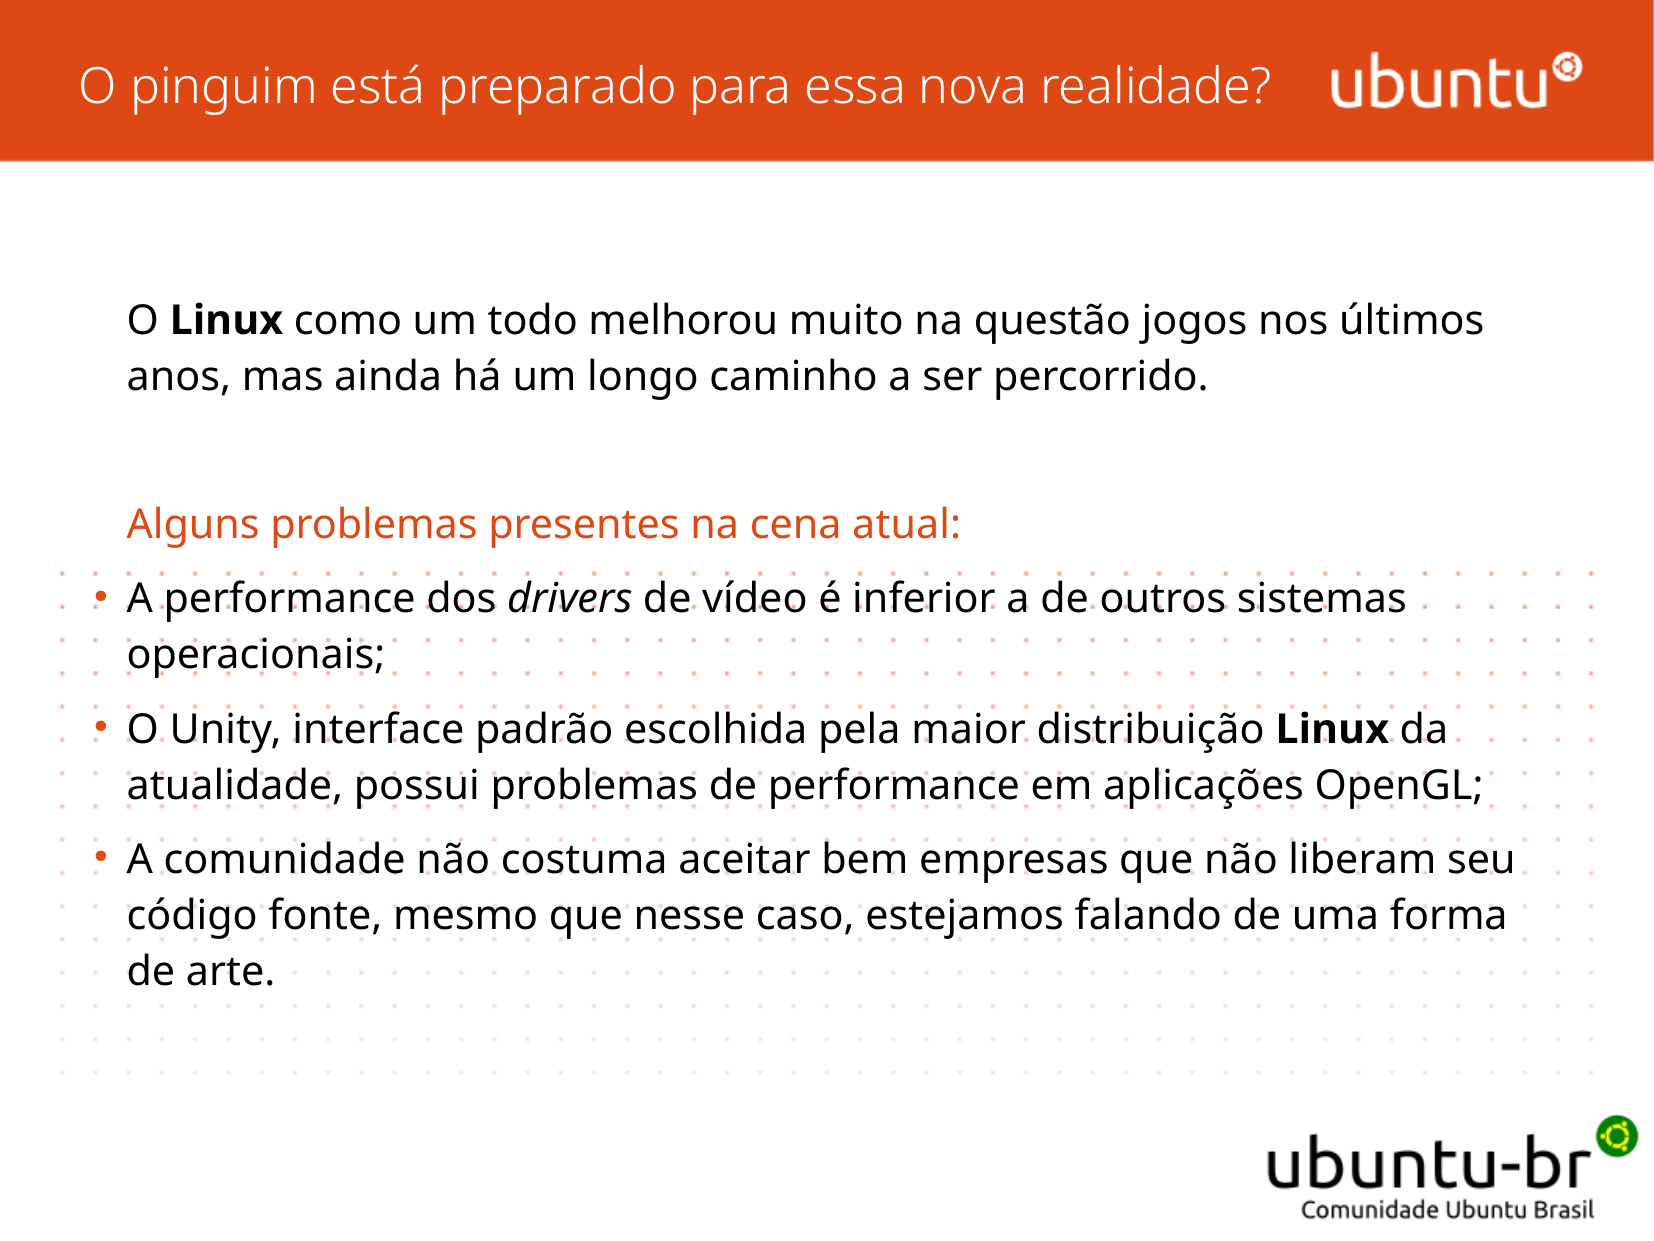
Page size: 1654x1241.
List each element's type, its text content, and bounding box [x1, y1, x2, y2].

list O Linux como um todo melhorou muito na questão jogos nos últimos anos, mas ainda há um longo caminho a ser percorrido. Alguns problemas presentes na cena atual: A performance dos drivers de vídeo é inferior a de outros sistemas operacionais; O Unity, interface padrão escolhida pela maior distribuição Linux da atualidade, possui problemas de performance em aplicações OpenGL; A comunidade não costuma aceitar bem empresas que não liberam seu código fonte, mesmo que nesse caso, estejamos falando de uma forma de arte. [82, 290, 1538, 1010]
picture [0, 0, 1654, 1241]
title O pinguim está preparado para essa nova realidade? [41, 31, 1300, 136]
